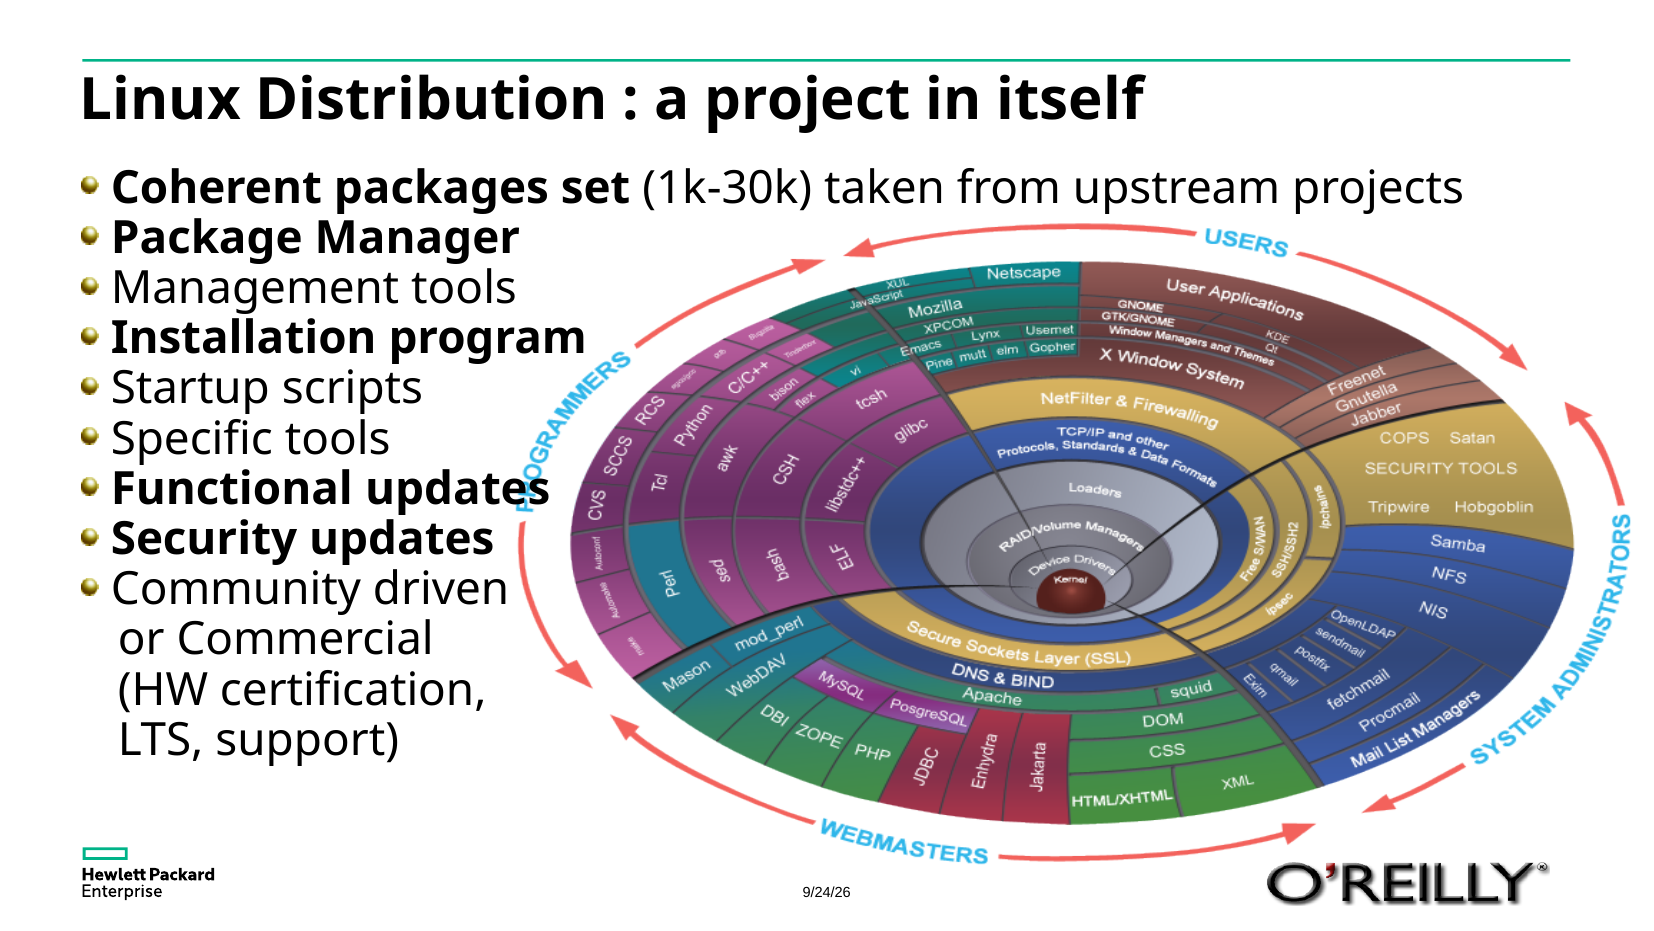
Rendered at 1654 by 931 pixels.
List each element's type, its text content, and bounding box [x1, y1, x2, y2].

picture [490, 840, 1645, 906]
text_box Coherent packages set (1k-30k) taken from upstream projects Package Manager Management tools Installation program Startup scripts Specific tools Functional updates Security updates Community driven or Commercial (HW certification, LTS, support) [67, 159, 1654, 840]
text_box Linux Distribution : a project in itself [64, 49, 1266, 147]
